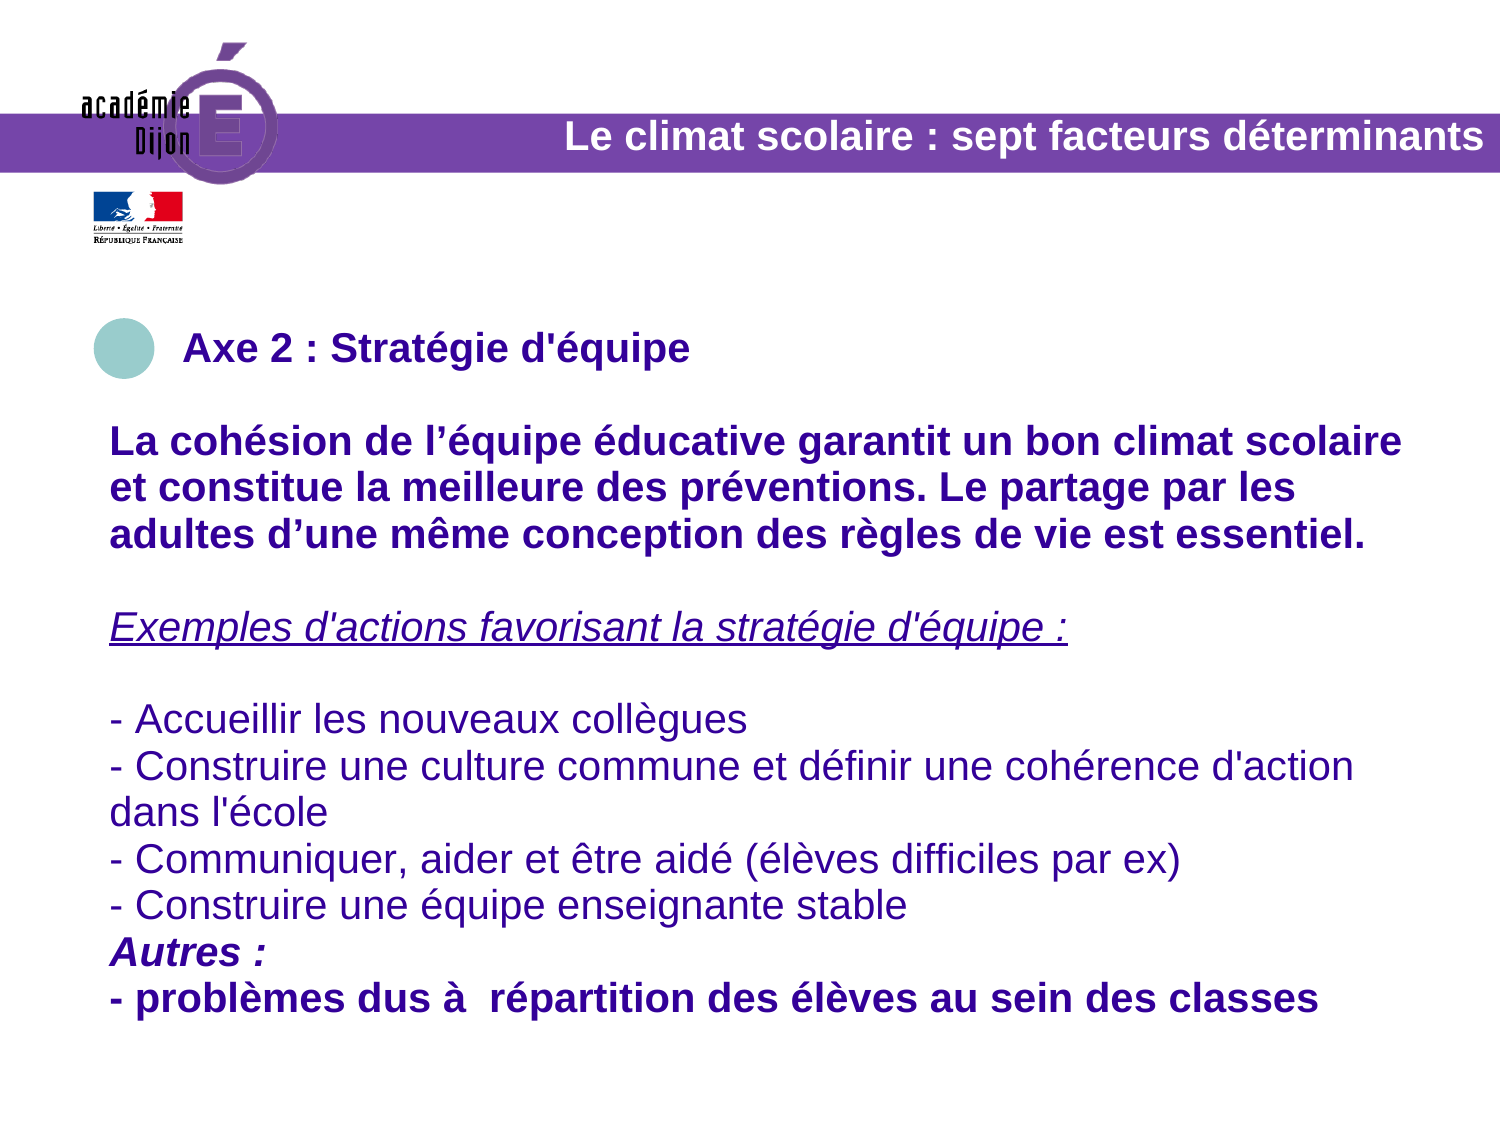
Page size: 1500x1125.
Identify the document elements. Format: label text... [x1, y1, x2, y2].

text_box Le climat scolaire : sept facteurs déterminants [118, 106, 1500, 182]
picture [82, 42, 278, 244]
text_box [94, 318, 154, 379]
text_box Axe 2 : Stratégie d'équipe La cohésion de l’équipe éducative garantit un bon climat scolaire et constitue la meilleure des préventions. Le partage par les adultes d’une même conception des règles de vie est essentiel. Exemples d'actions favorisant la stratégie d'équipe : - Accueillir les nouveaux collègues - Construire une culture commune et définir une cohérence d'action dans l'école - Communiquer, aider et être aidé (élèves difficiles par ex) - Construire une équipe enseignante stable Autres : - problèmes dus à répartition des élèves au sein des classes [94, 317, 1430, 1052]
